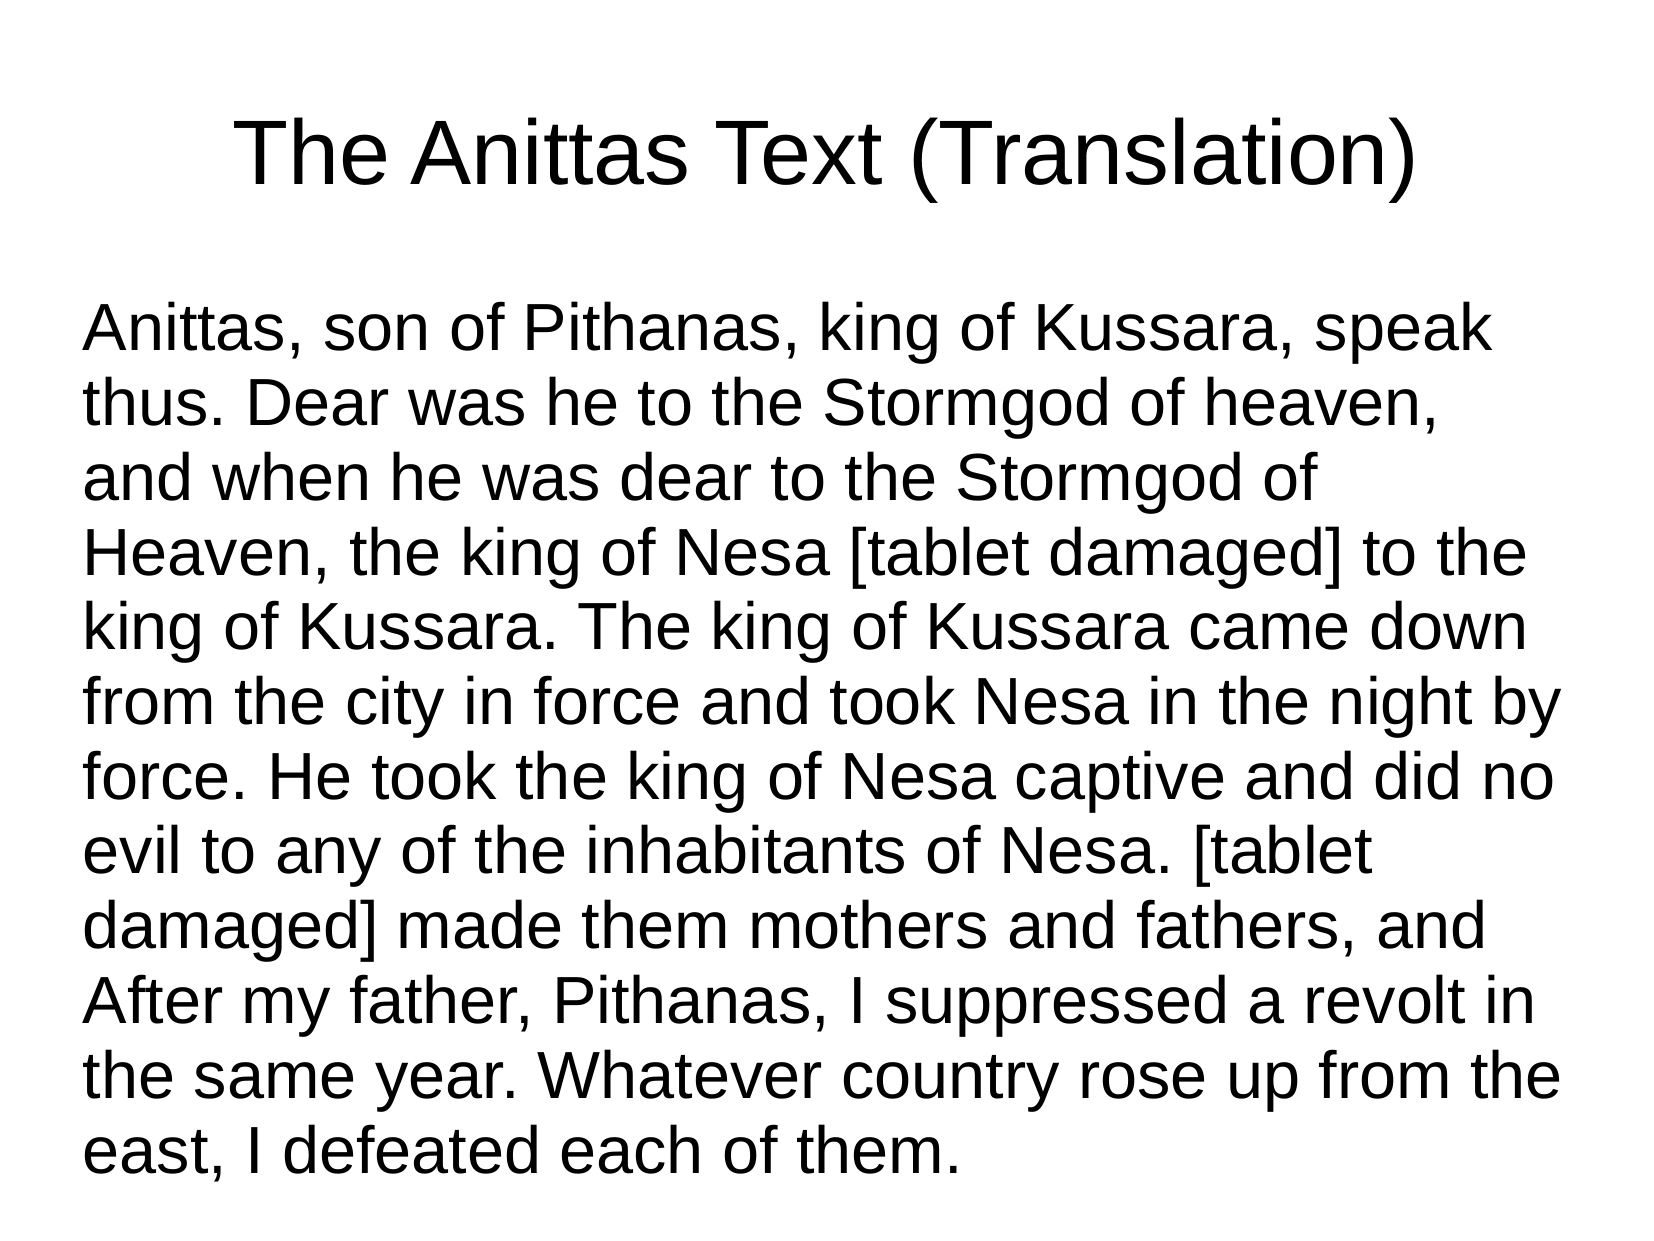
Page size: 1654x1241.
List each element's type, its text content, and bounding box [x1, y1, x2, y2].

title The Anittas Text (Translation) [82, 49, 1571, 257]
list Anittas, son of Pithanas, king of Kussara, speak thus. Dear was he to the Stormgod of heaven, and when he was dear to the Stormgod of Heaven, the king of Nesa [tablet damaged] to the king of Kussara. The king of Kussara came down from the city in force and took Nesa in the night by force. He took the king of Nesa captive and did no evil to any of the inhabitants of Nesa. [tablet damaged] made them mothers and fathers, and After my father, Pithanas, I suppressed a revolt in the same year. Whatever country rose up from the east, I defeated each of them. [82, 290, 1571, 1188]
